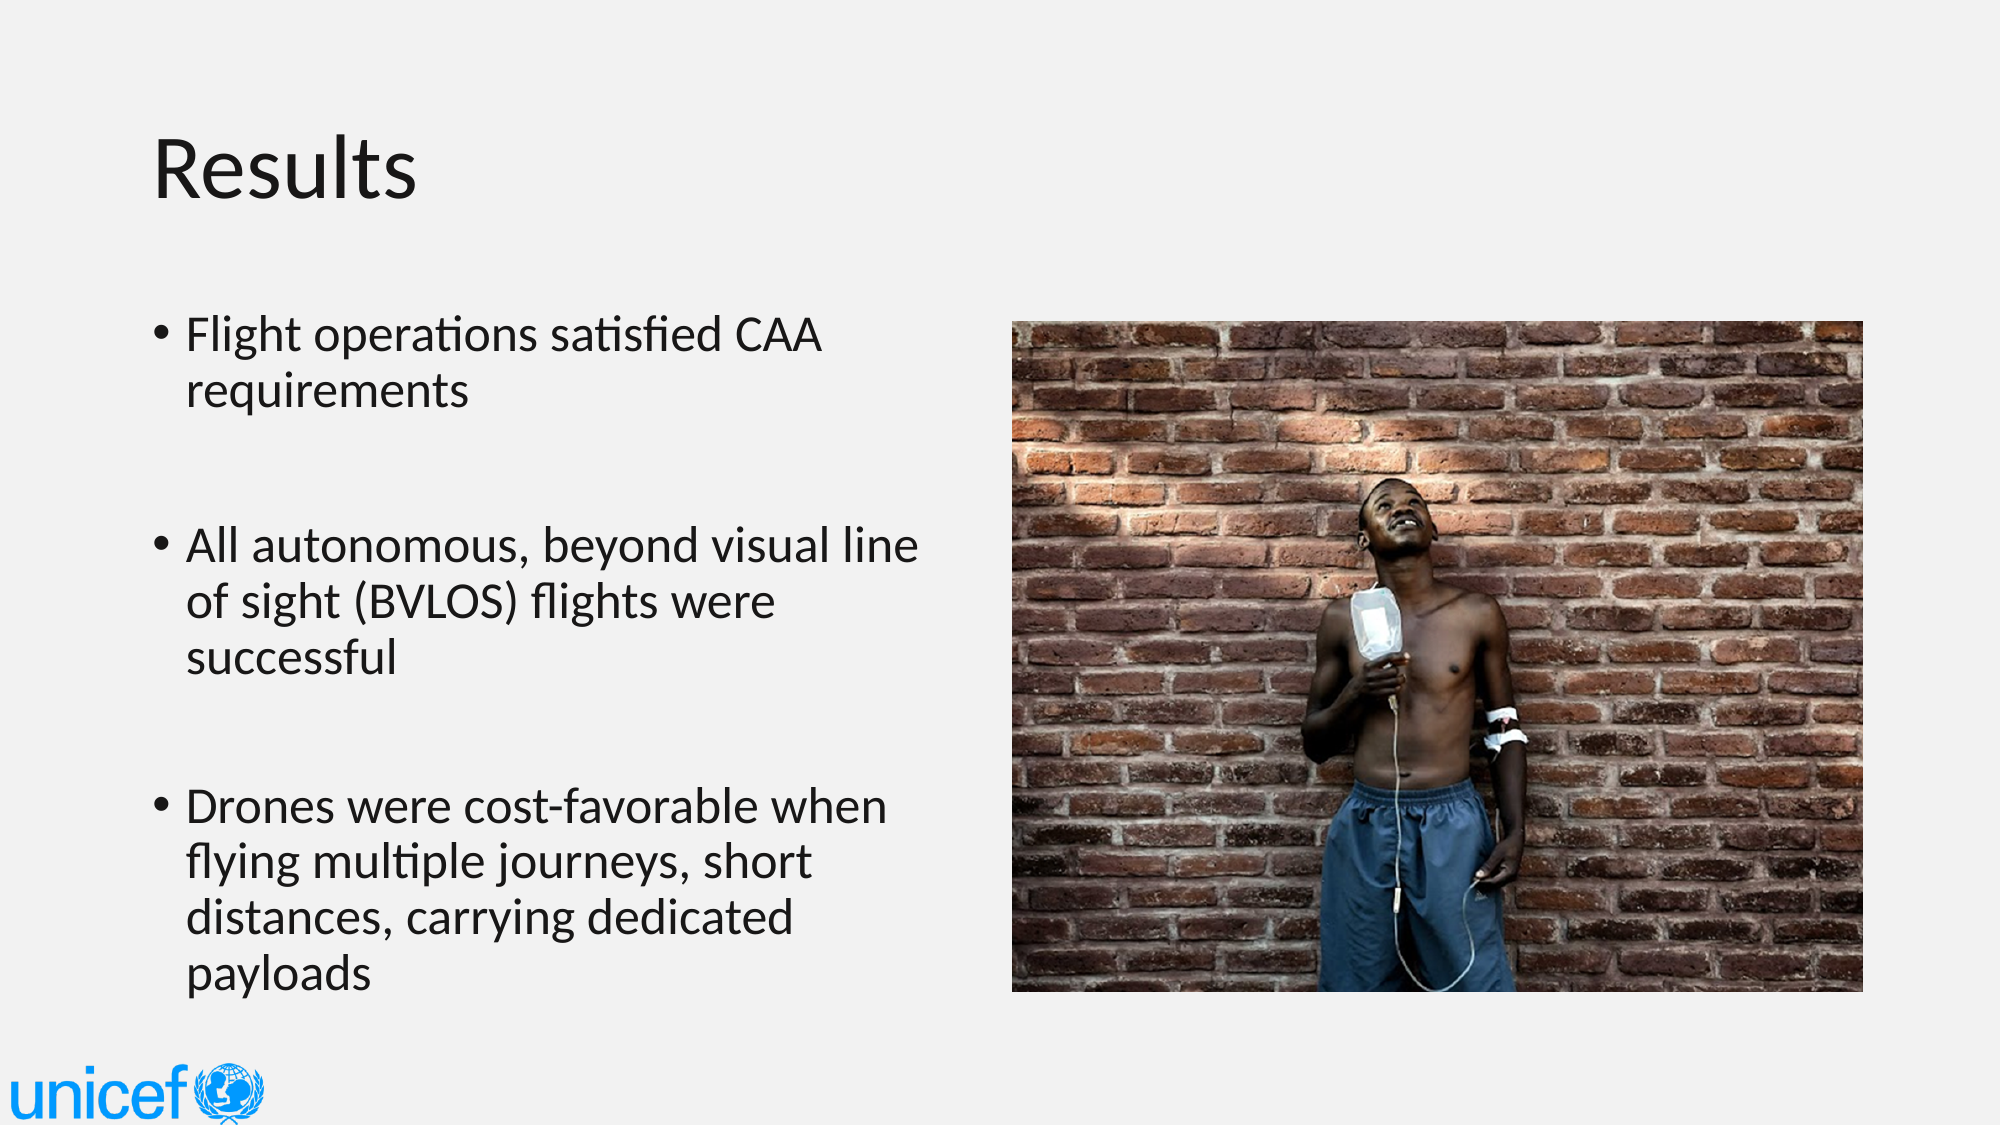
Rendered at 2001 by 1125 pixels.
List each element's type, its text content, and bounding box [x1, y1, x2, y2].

title Results [137, 59, 1863, 278]
picture [11, 1063, 264, 1125]
picture [1012, 321, 1863, 992]
list Flight operations satisfied CAA requirements All autonomous, beyond visual line of sight (BVLOS) flights were successful Drones were cost-favorable when flying multiple journeys, short distances, carrying dedicated payloads [137, 299, 988, 1014]
